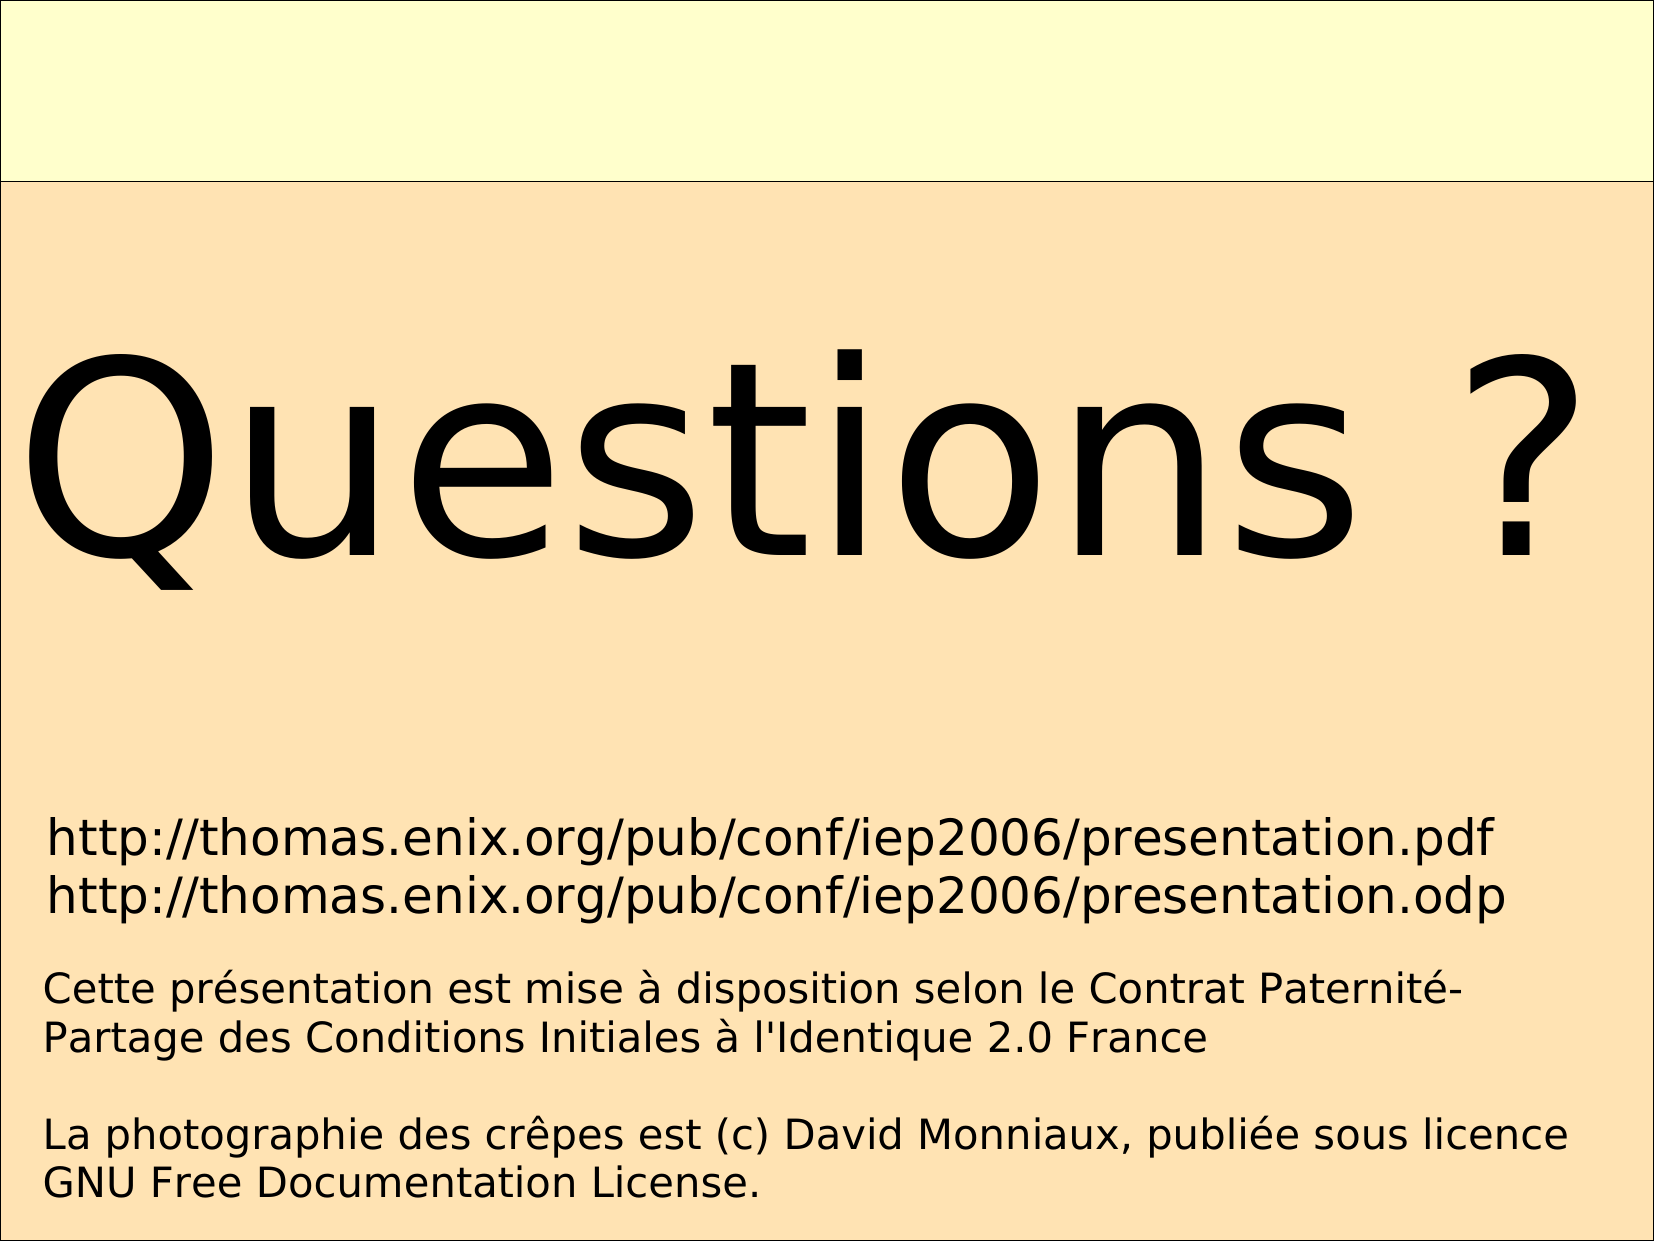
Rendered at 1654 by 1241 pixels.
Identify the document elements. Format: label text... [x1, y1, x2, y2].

text_box Cette présentation est mise à disposition selon le Contrat Paternité-Partage des Conditions Initiales à l'Identique 2.0 France La photographie des crêpes est (c) David Monniaux, publiée sous licence GNU Free Documentation License. [27, 957, 1623, 1215]
text_box Questions ? [0, 296, 1654, 627]
text_box http://thomas.enix.org/pub/conf/iep2006/presentation.pdf http://thomas.enix.org/pub/conf/iep2006/presentation.odp [32, 801, 1539, 933]
